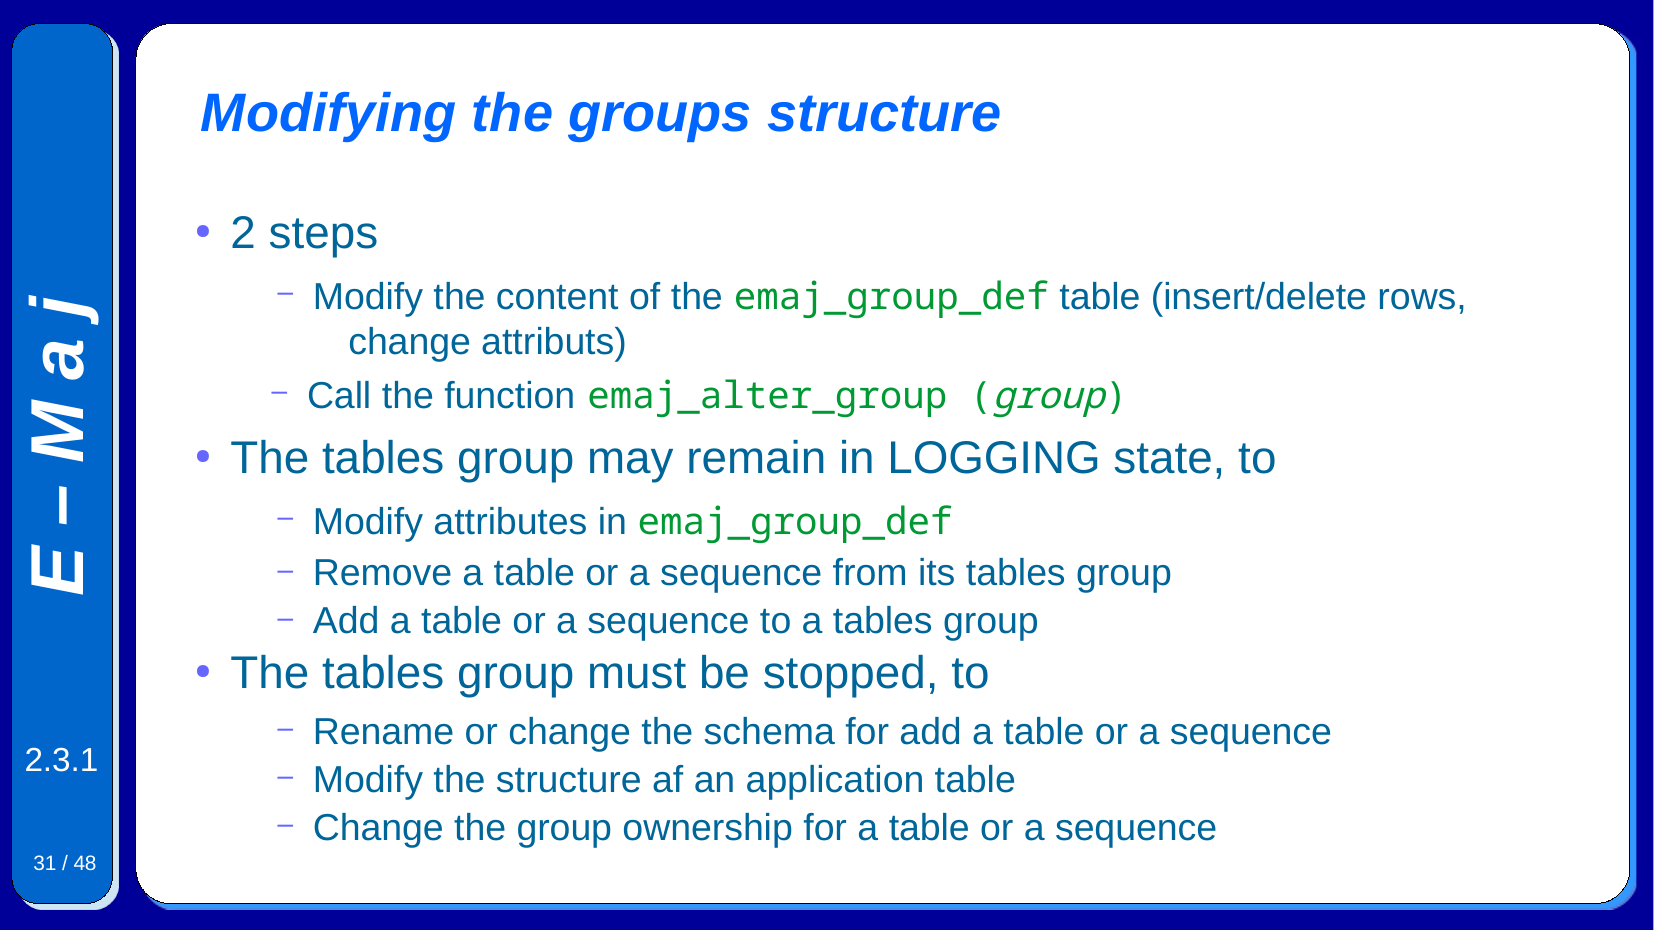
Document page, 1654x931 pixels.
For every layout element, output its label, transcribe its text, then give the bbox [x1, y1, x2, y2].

title Modifying the groups structure [200, 34, 1575, 191]
list 2 steps Modify the content of the emaj_group_def table (insert/delete rows, change attributs) Call the function emaj_alter_group (group) The tables group may remain in LOGGING state, to Modify attributes in emaj_group_def Remove a table or a sequence from its tables group Add a table or a sequence to a tables group The tables group must be stopped, to Rename or change the schema for add a table or a sequence Modify the structure af an application table Change the group ownership for a table or a sequence [177, 206, 1587, 837]
